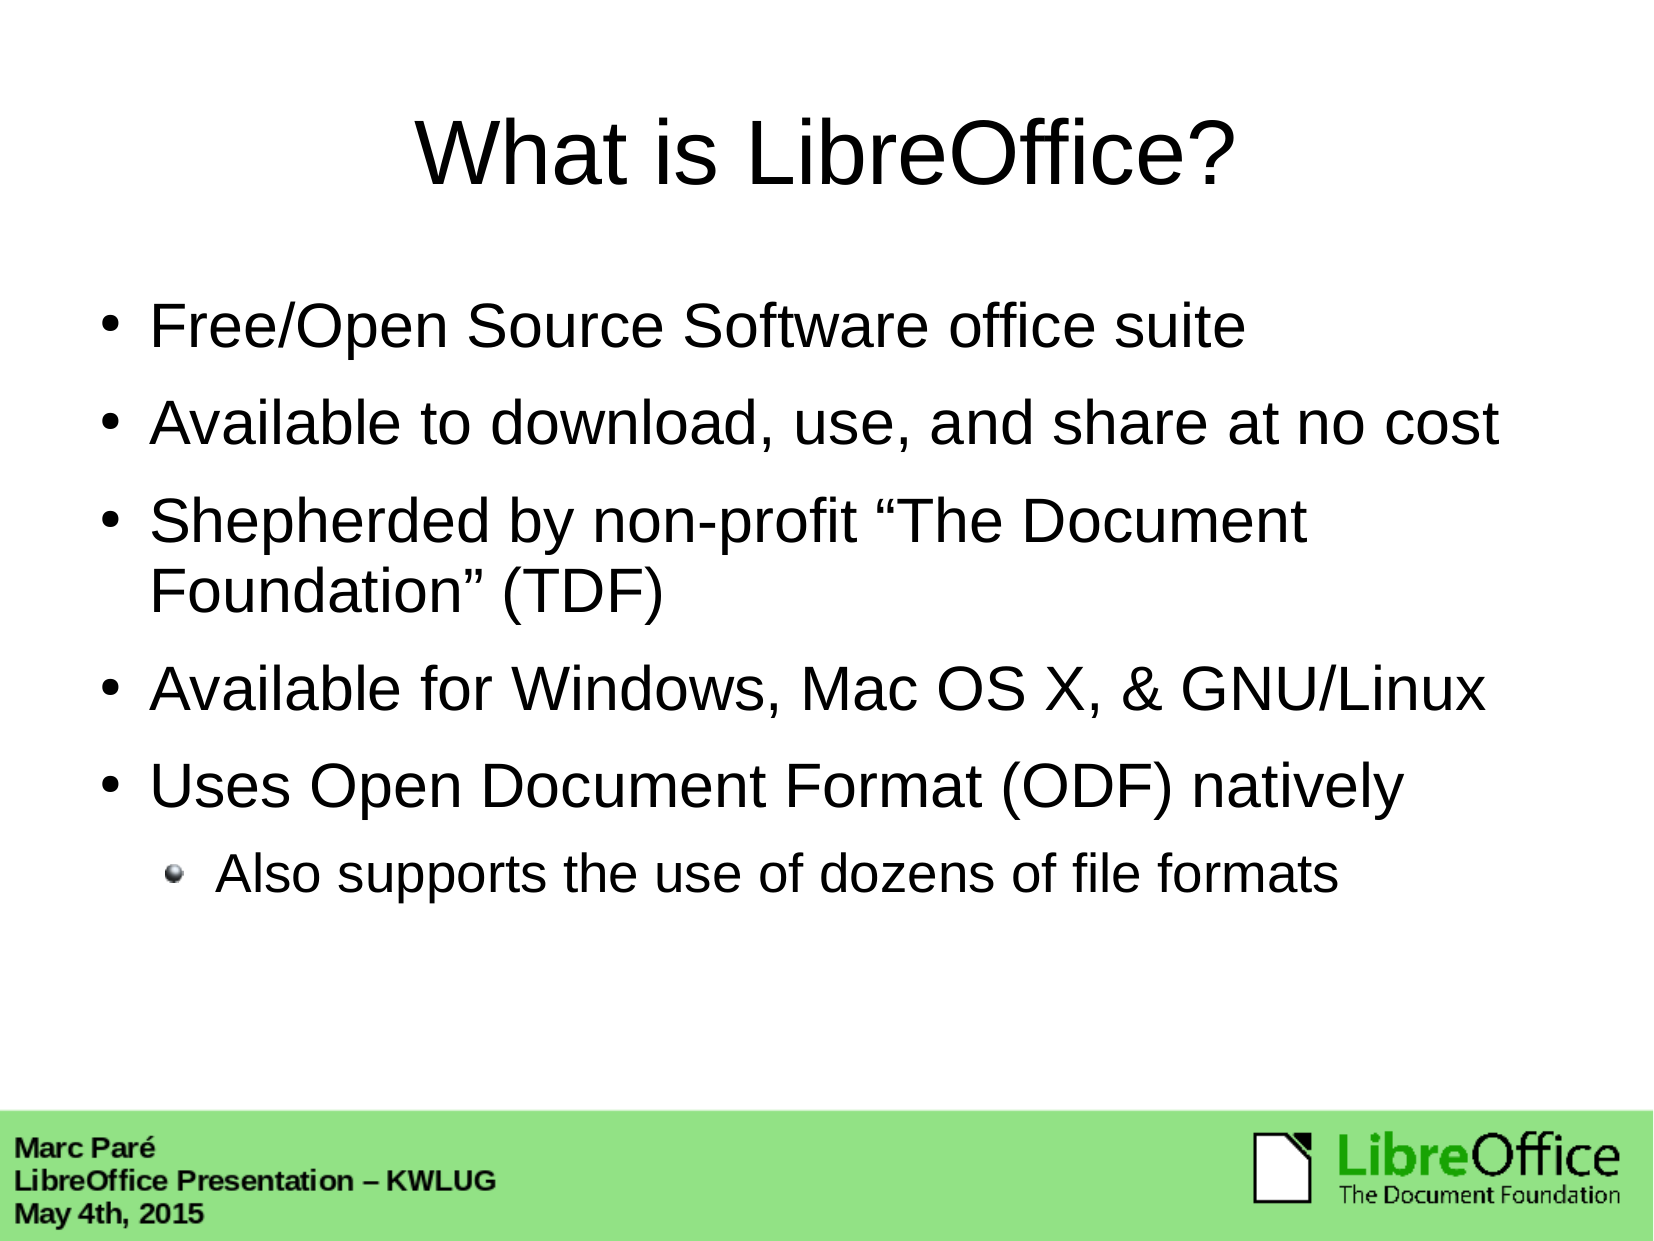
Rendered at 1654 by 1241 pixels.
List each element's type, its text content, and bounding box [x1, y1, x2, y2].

picture [0, 0, 1654, 1241]
list Free/Open Source Software office suite Available to download, use, and share at no cost Shepherded by non-profit “The Document Foundation” (TDF) Available for Windows, Mac OS X, & GNU/Linux Uses Open Document Format (ODF) natively Also supports the use of dozens of file formats [82, 290, 1571, 1010]
title What is LibreOffice? [82, 49, 1571, 257]
